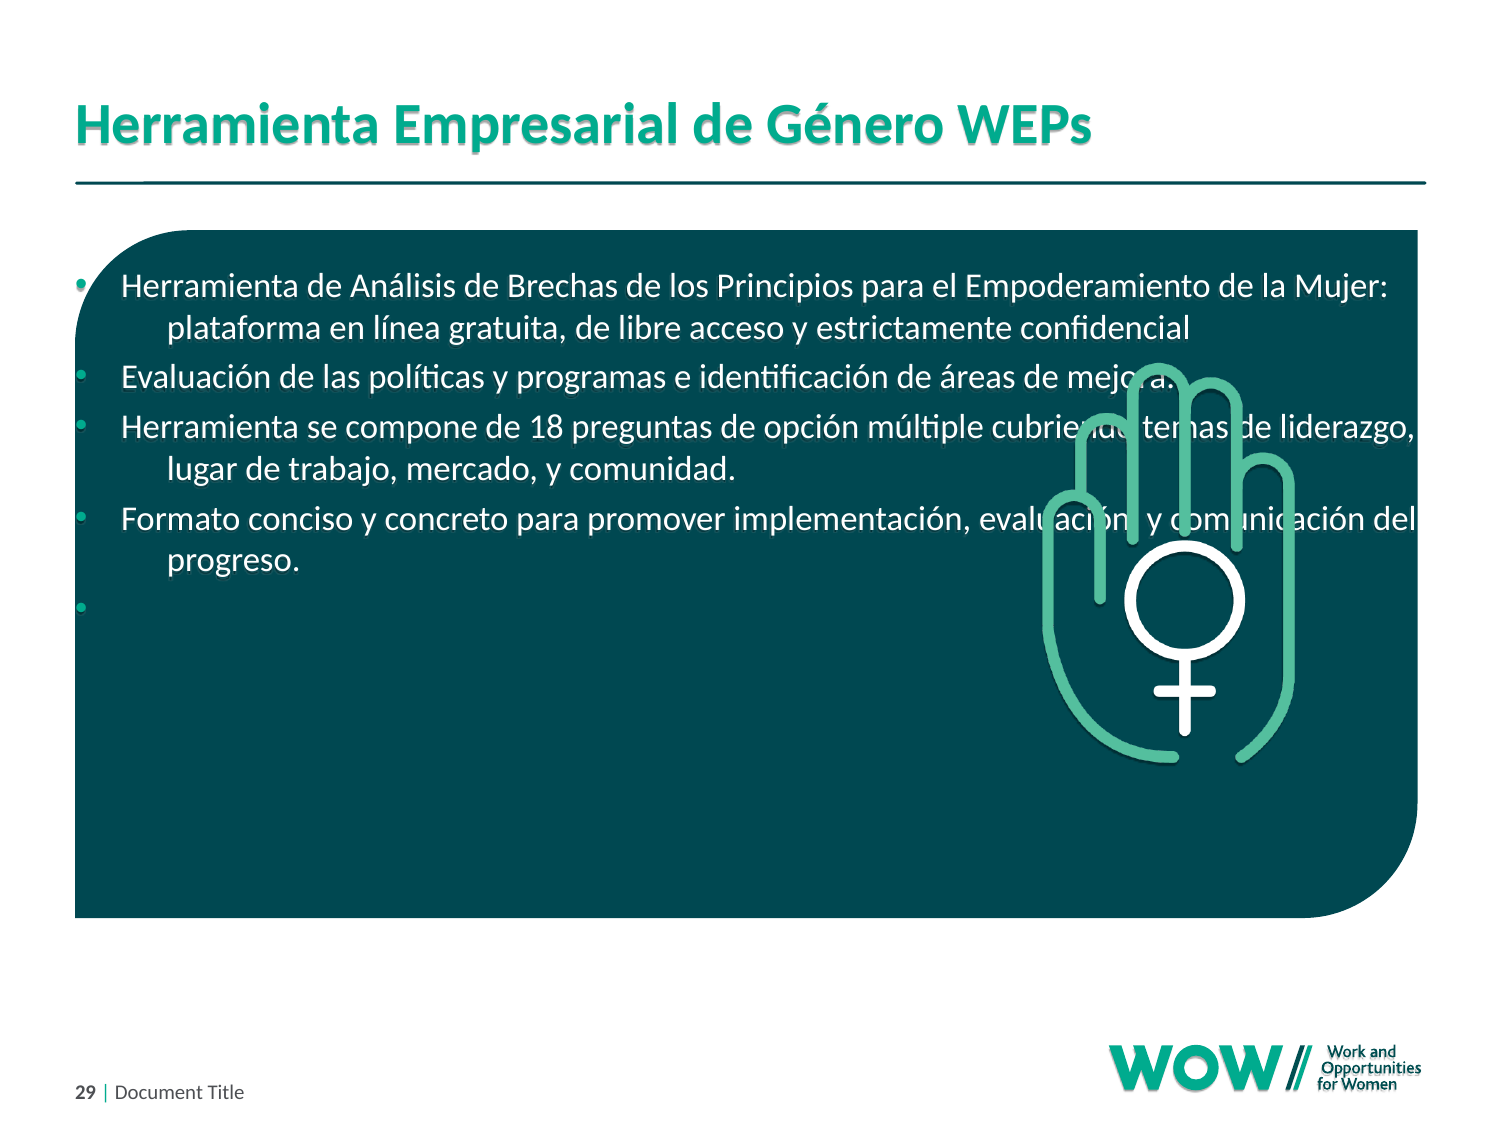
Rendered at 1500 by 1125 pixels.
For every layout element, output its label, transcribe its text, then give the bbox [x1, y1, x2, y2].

text_box [75, 230, 1418, 919]
title Herramienta Empresarial de Género WEPs [75, 41, 1424, 156]
list Herramienta de Análisis de Brechas de los Principios para el Empoderamiento de la Mujer: plataforma en línea gratuita, de libre acceso y estrictamente confidencial Evaluación de las políticas y programas e identificación de áreas de mejora. Herramienta se compone de 18 preguntas de opción múltiple cubriendo temas de liderazgo, lugar de trabajo, mercado, y comunidad. Formato conciso y concreto para promover implementación, evaluación, y comunicación del progreso. [151, 305, 966, 972]
text_box [866, 283, 875, 295]
picture [910, 305, 1426, 820]
text_box [1014, 283, 1023, 295]
text_box [800, 283, 809, 295]
text_box [140, 516, 150, 528]
text_box [966, 820, 1417, 919]
text_box 29 | Document Title [75, 1045, 700, 1106]
